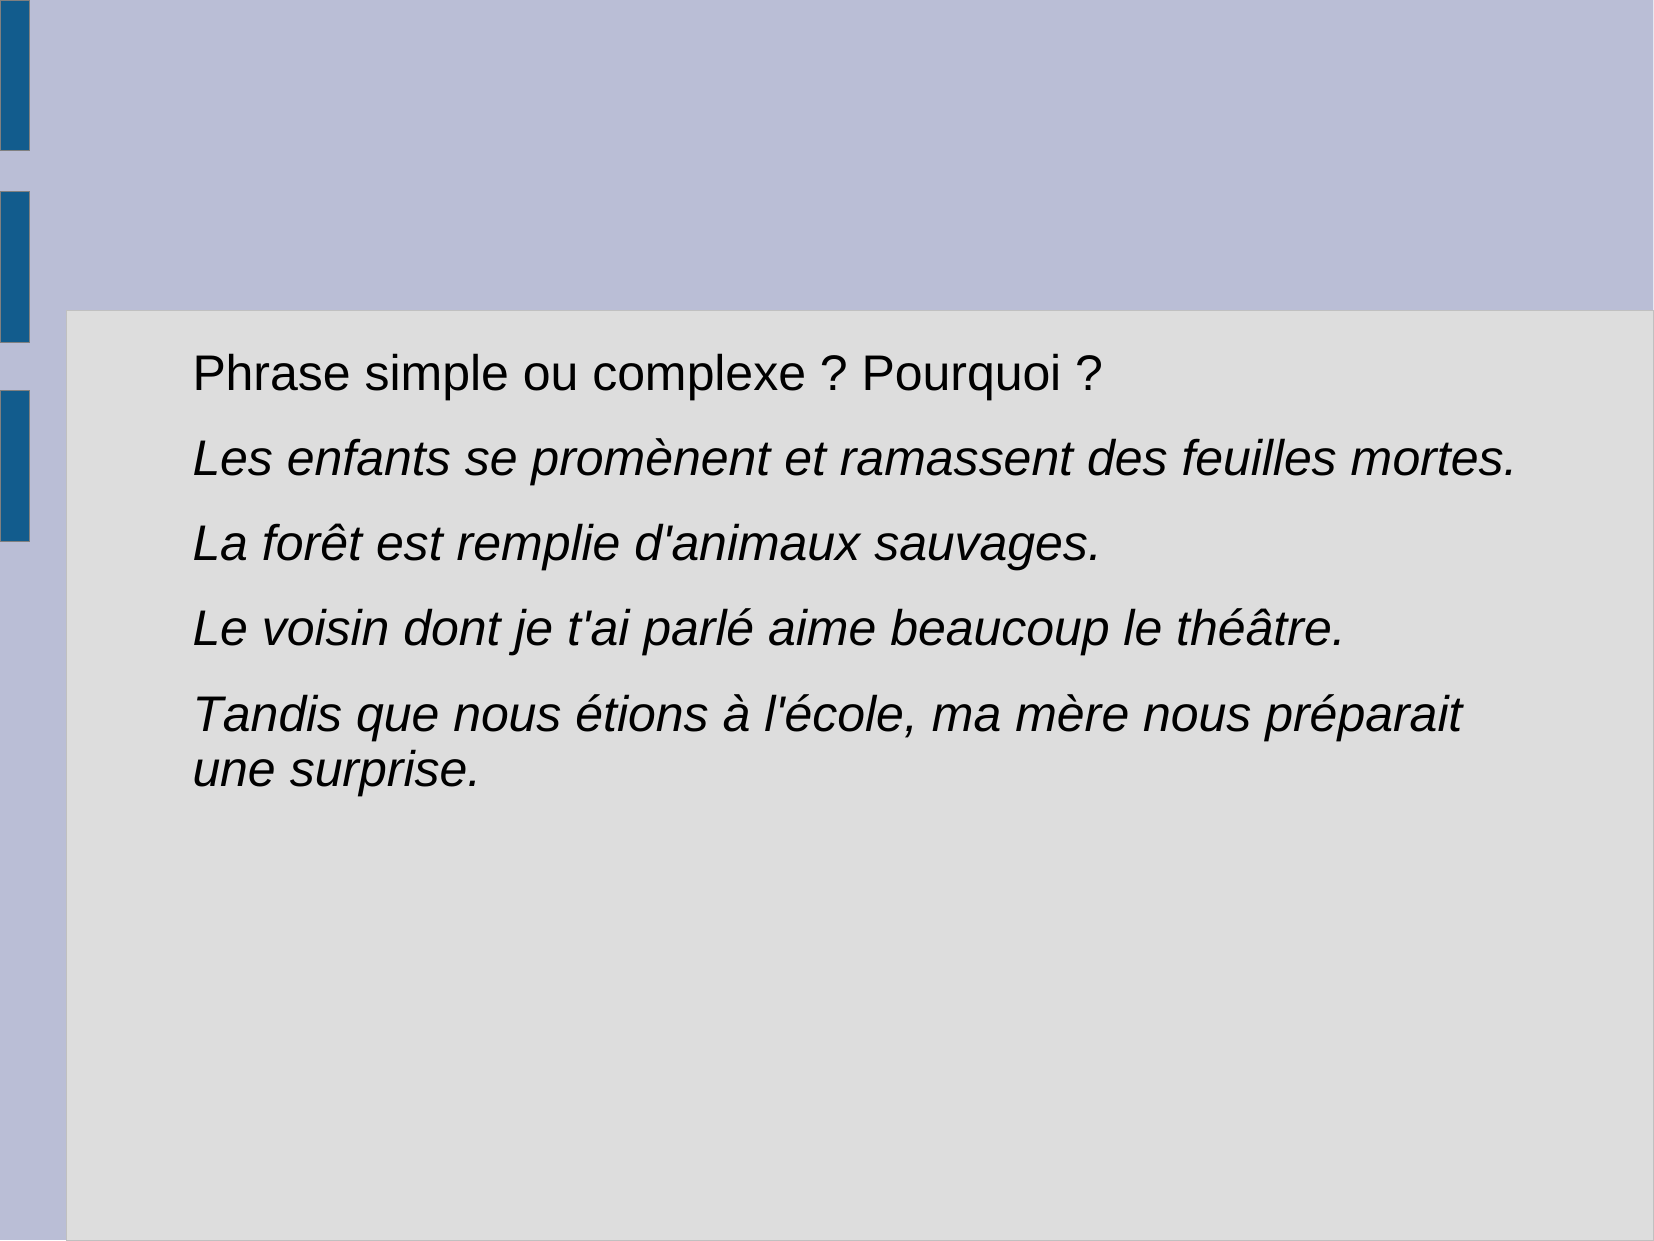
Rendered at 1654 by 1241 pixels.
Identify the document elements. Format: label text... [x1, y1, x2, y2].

list Phrase simple ou complexe ? Pourquoi ? Les enfants se promènent et ramassent des feuilles mortes. La forêt est remplie d'animaux sauvages. Le voisin dont je t'ai parlé aime beaucoup le théâtre. Tandis que nous étions à l'école, ma mère nous préparait une surprise. [121, 344, 1534, 1127]
